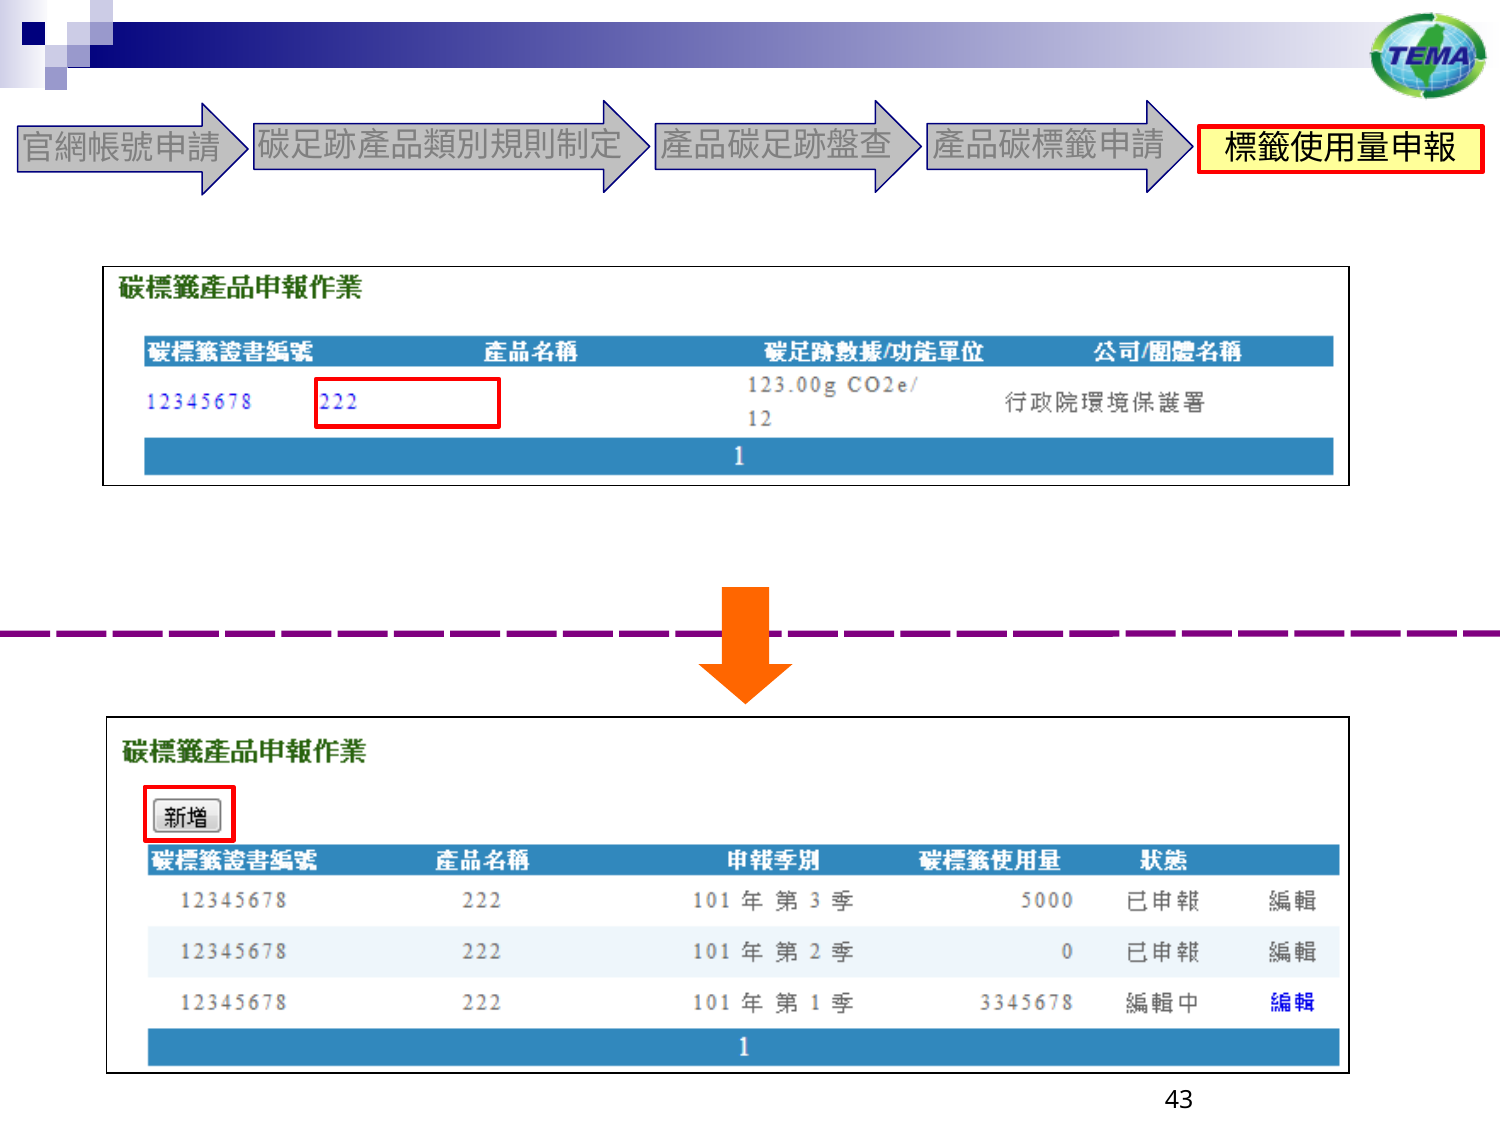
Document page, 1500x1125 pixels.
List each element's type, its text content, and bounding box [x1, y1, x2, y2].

picture [103, 267, 1349, 485]
text_box 碳足跡產品類別規則制定 [253, 100, 650, 193]
text_box 42 [1149, 1050, 1500, 1125]
text_box 產品碳標籤申請 [927, 100, 1193, 193]
picture [107, 717, 1349, 1073]
text_box 官網帳號申請 [17, 103, 249, 195]
text_box [698, 587, 793, 705]
text_box 產品碳足跡盤查 [655, 100, 922, 193]
text_box 標籤使用量申報 [1199, 126, 1482, 172]
